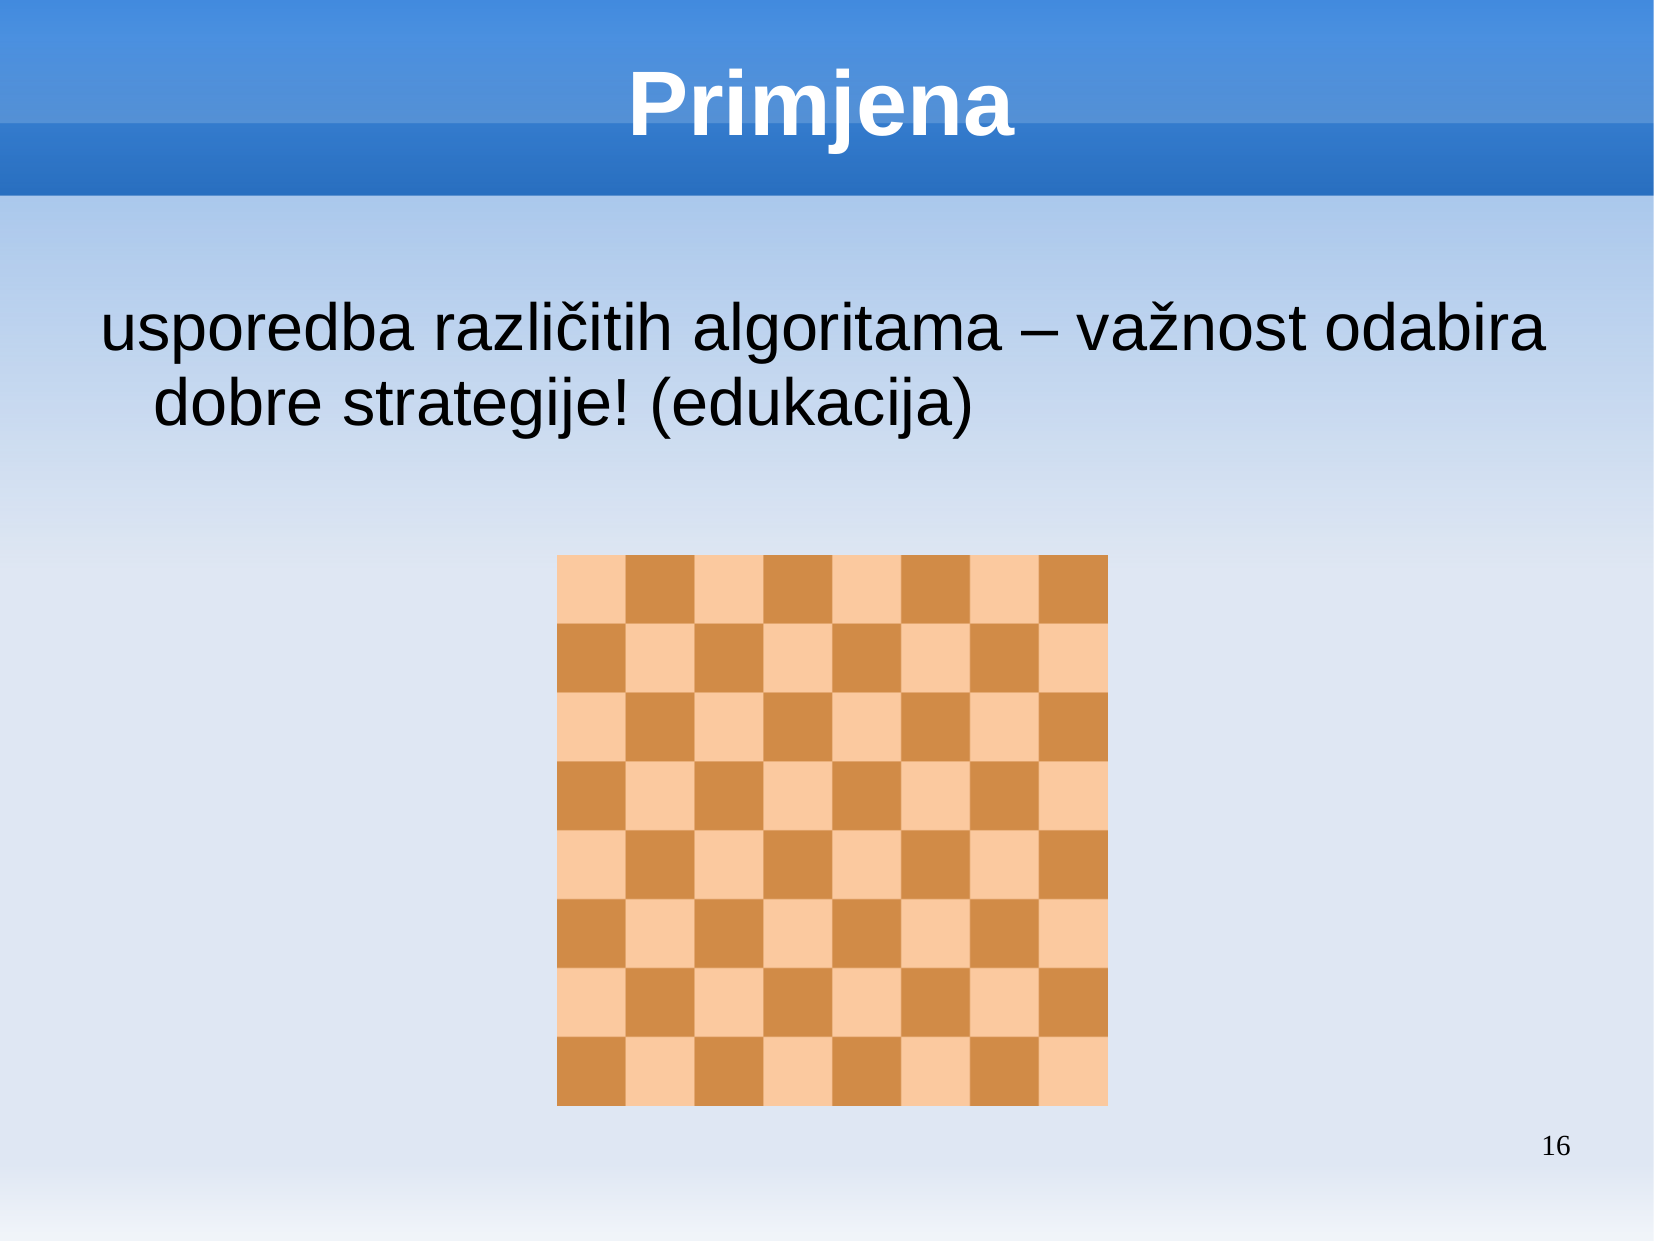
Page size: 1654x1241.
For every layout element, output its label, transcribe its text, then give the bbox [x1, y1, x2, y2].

list usporedba različitih algoritama – važnost odabira dobre strategije! (edukacija) [82, 290, 1571, 1094]
picture [0, 0, 1654, 1241]
title Primjena [76, 7, 1565, 200]
